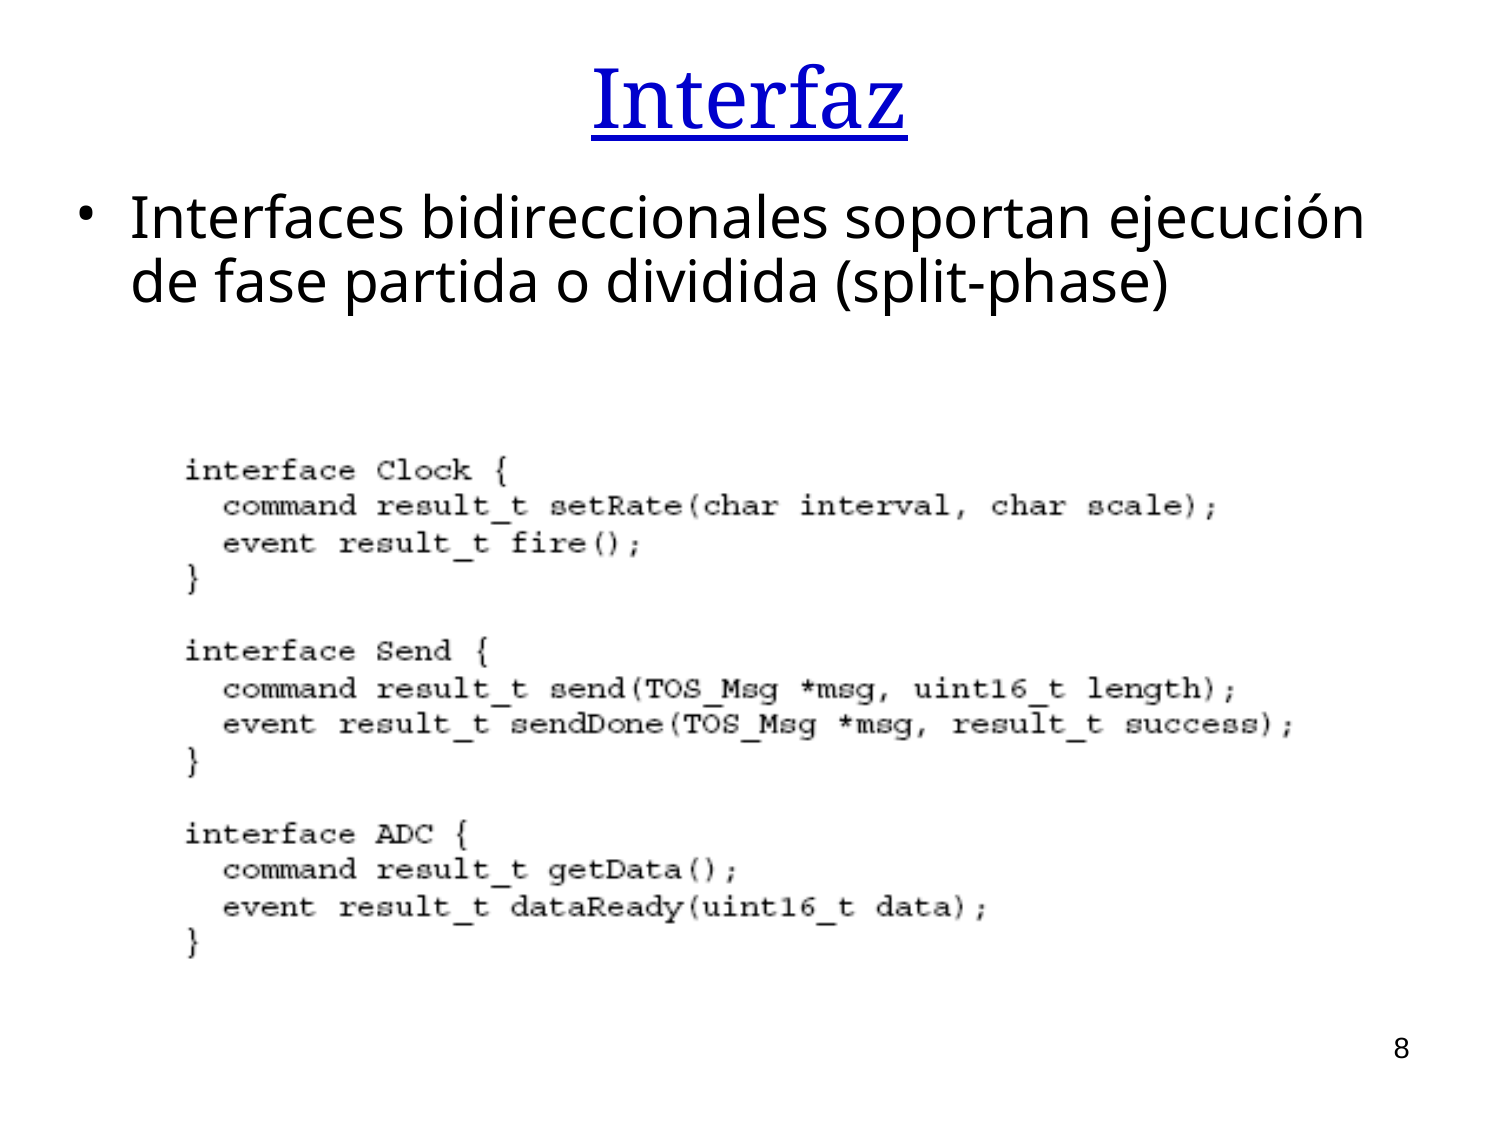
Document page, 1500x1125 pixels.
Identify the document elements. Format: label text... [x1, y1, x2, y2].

title Interfaz [74, 39, 1425, 153]
list Interfaces bidireccionales soportan ejecución de fase partida o dividida (split-phase) [74, 187, 1425, 788]
picture [112, 424, 1338, 1024]
